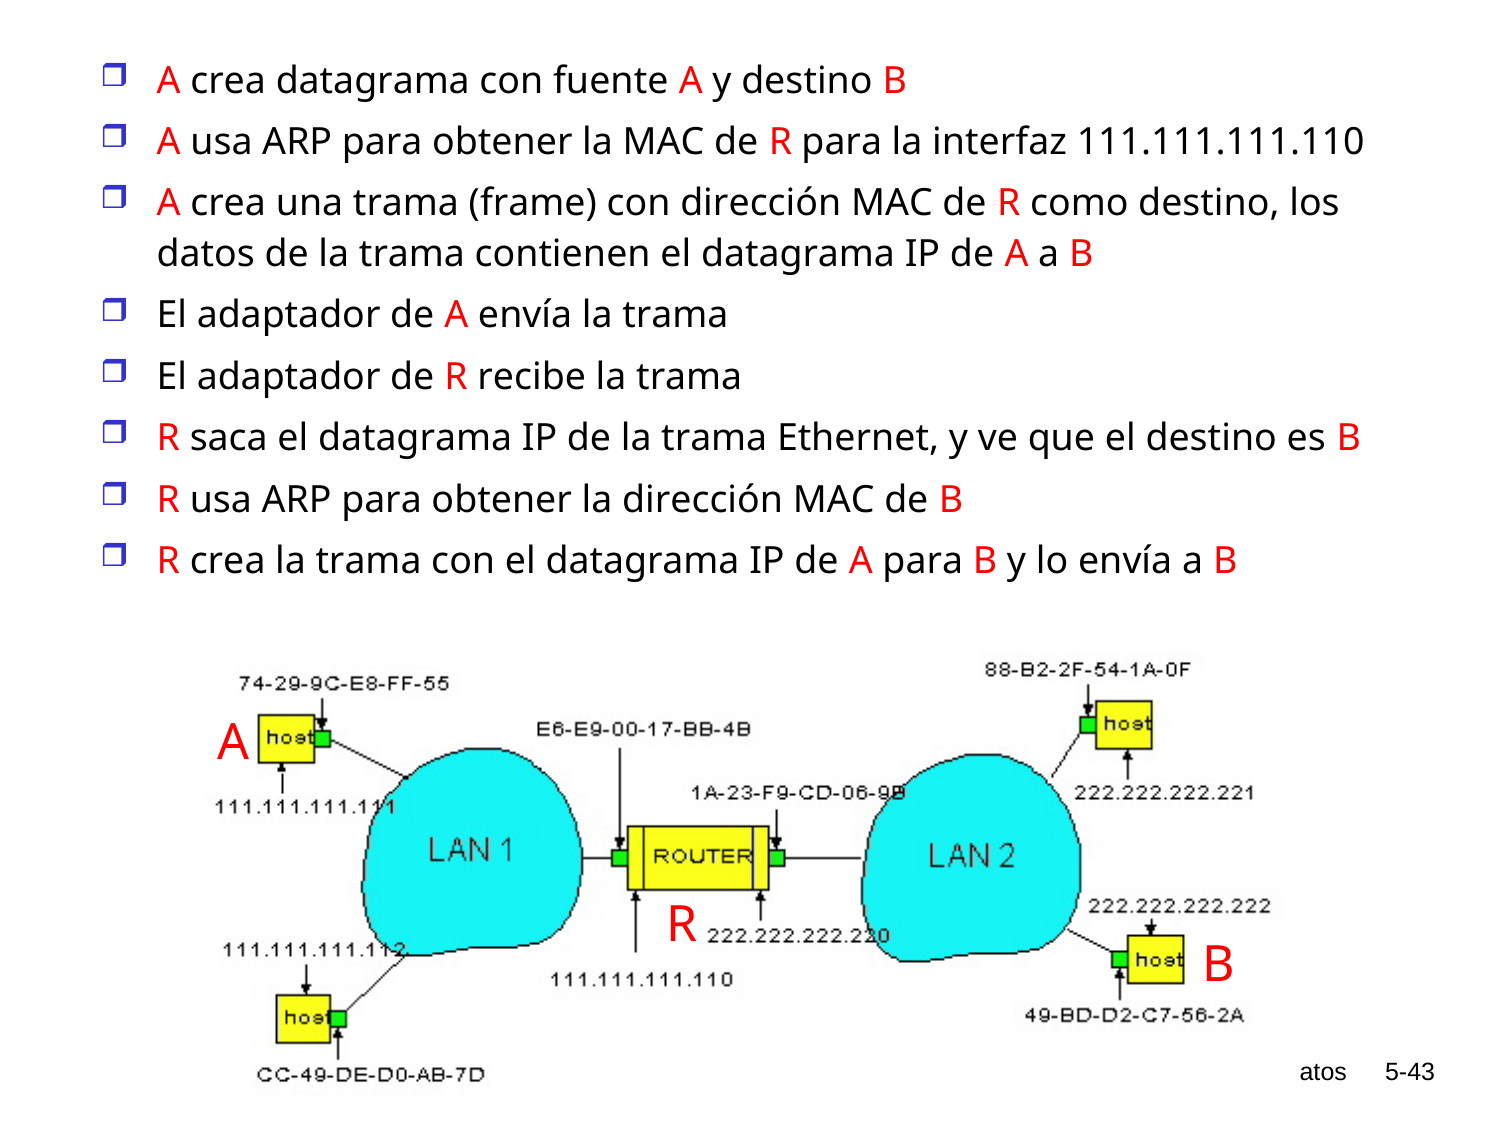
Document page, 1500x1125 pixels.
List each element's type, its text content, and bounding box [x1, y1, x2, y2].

list A crea datagrama con fuente A y destino B A usa ARP para obtener la MAC de R para la interfaz 111.111.111.110 A crea una trama (frame) con dirección MAC de R como destino, los datos de la trama contienen el datagrama IP de A a B El adaptador de A envía la trama El adaptador de R recibe la trama R saca el datagrama IP de la trama Ethernet, y ve que el destino es B R usa ARP para obtener la dirección MAC de B R crea la trama con el datagrama IP de A para B y lo envía a B [85, 46, 1449, 617]
text_box A [202, 702, 265, 778]
picture [157, 651, 1300, 1096]
text_box R [651, 883, 713, 959]
text_box B [1187, 924, 1250, 1000]
